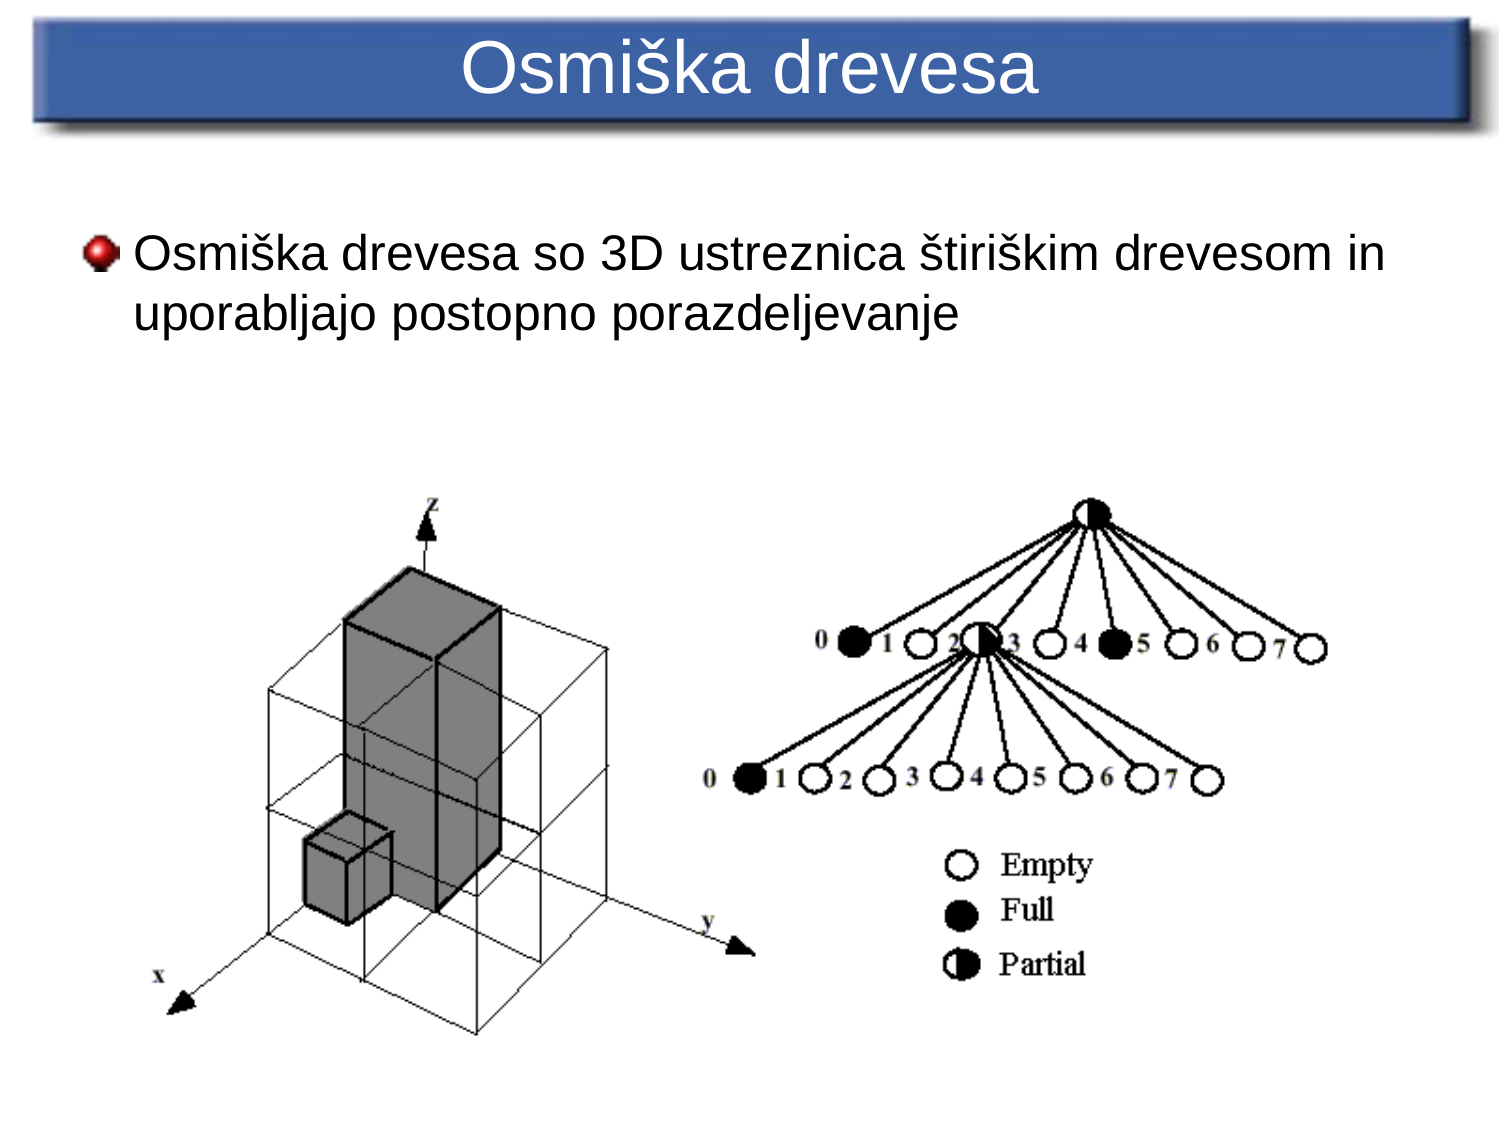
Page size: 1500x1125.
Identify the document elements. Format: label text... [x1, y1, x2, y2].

title Osmiška drevesa [0, 10, 1500, 116]
list Osmiška drevesa so 3D ustreznica štiriškim drevesom in uporabljajo postopno porazdeljevanje [62, 212, 1413, 955]
picture [31, 116, 1499, 142]
picture [150, 487, 1343, 1049]
